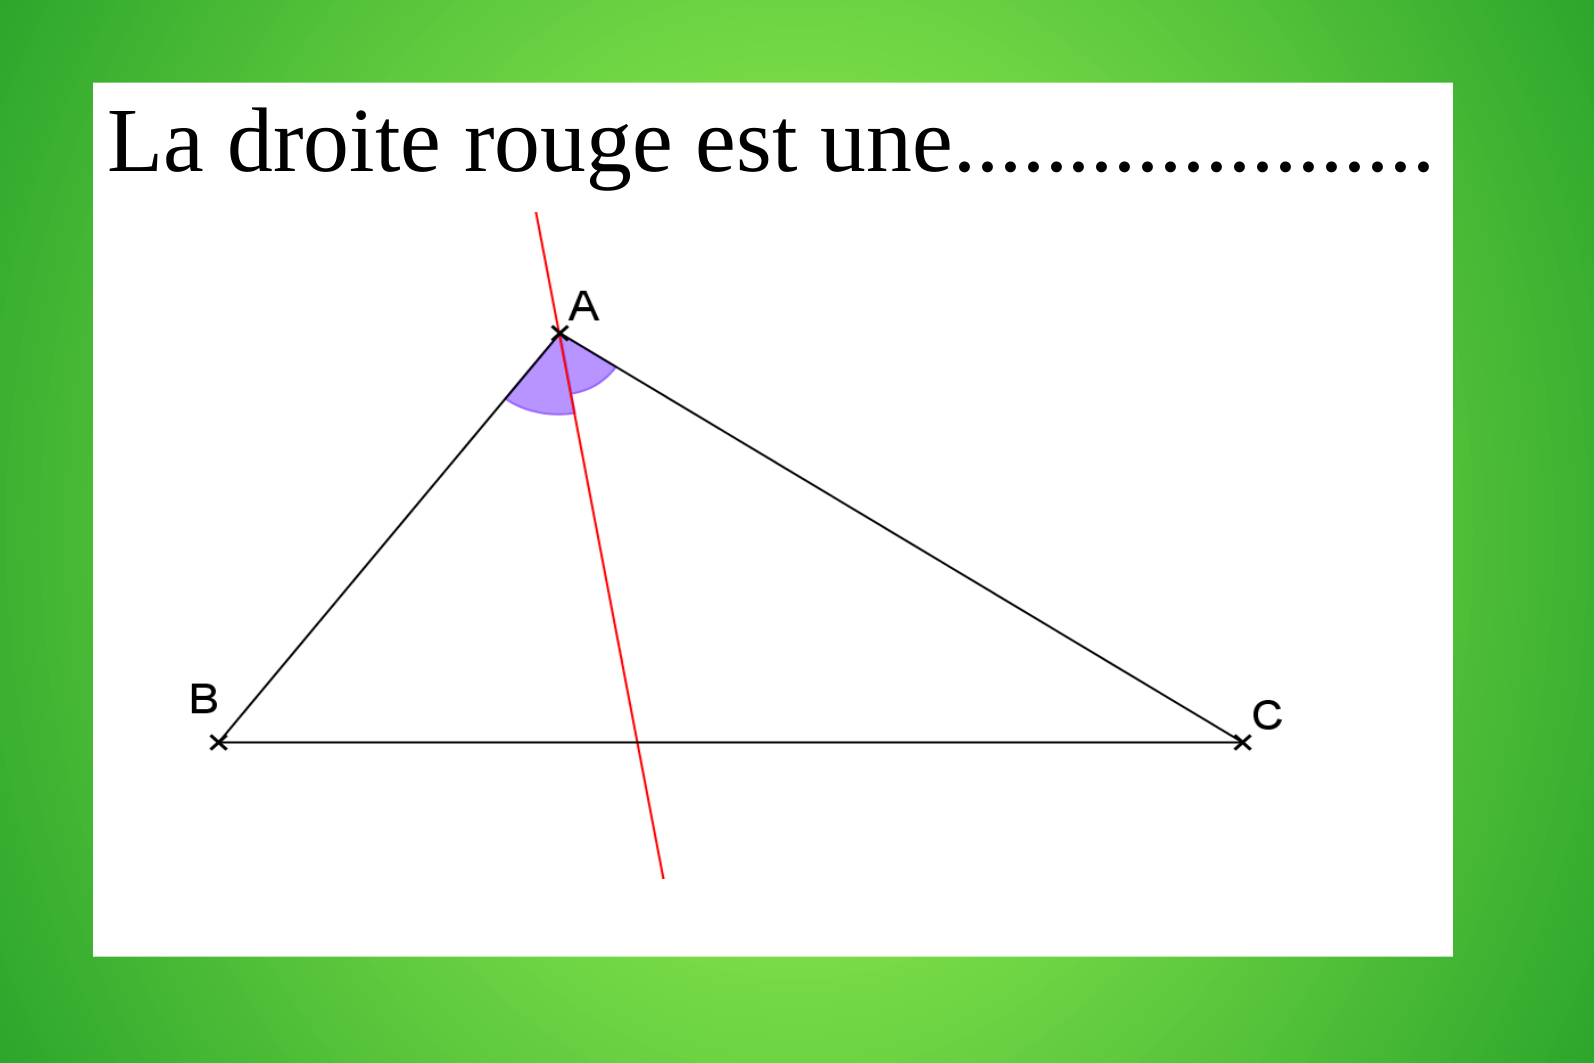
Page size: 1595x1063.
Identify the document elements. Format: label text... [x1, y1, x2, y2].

picture [0, 0, 1595, 1063]
text_box La droite rouge est une..................... [93, 82, 1453, 957]
